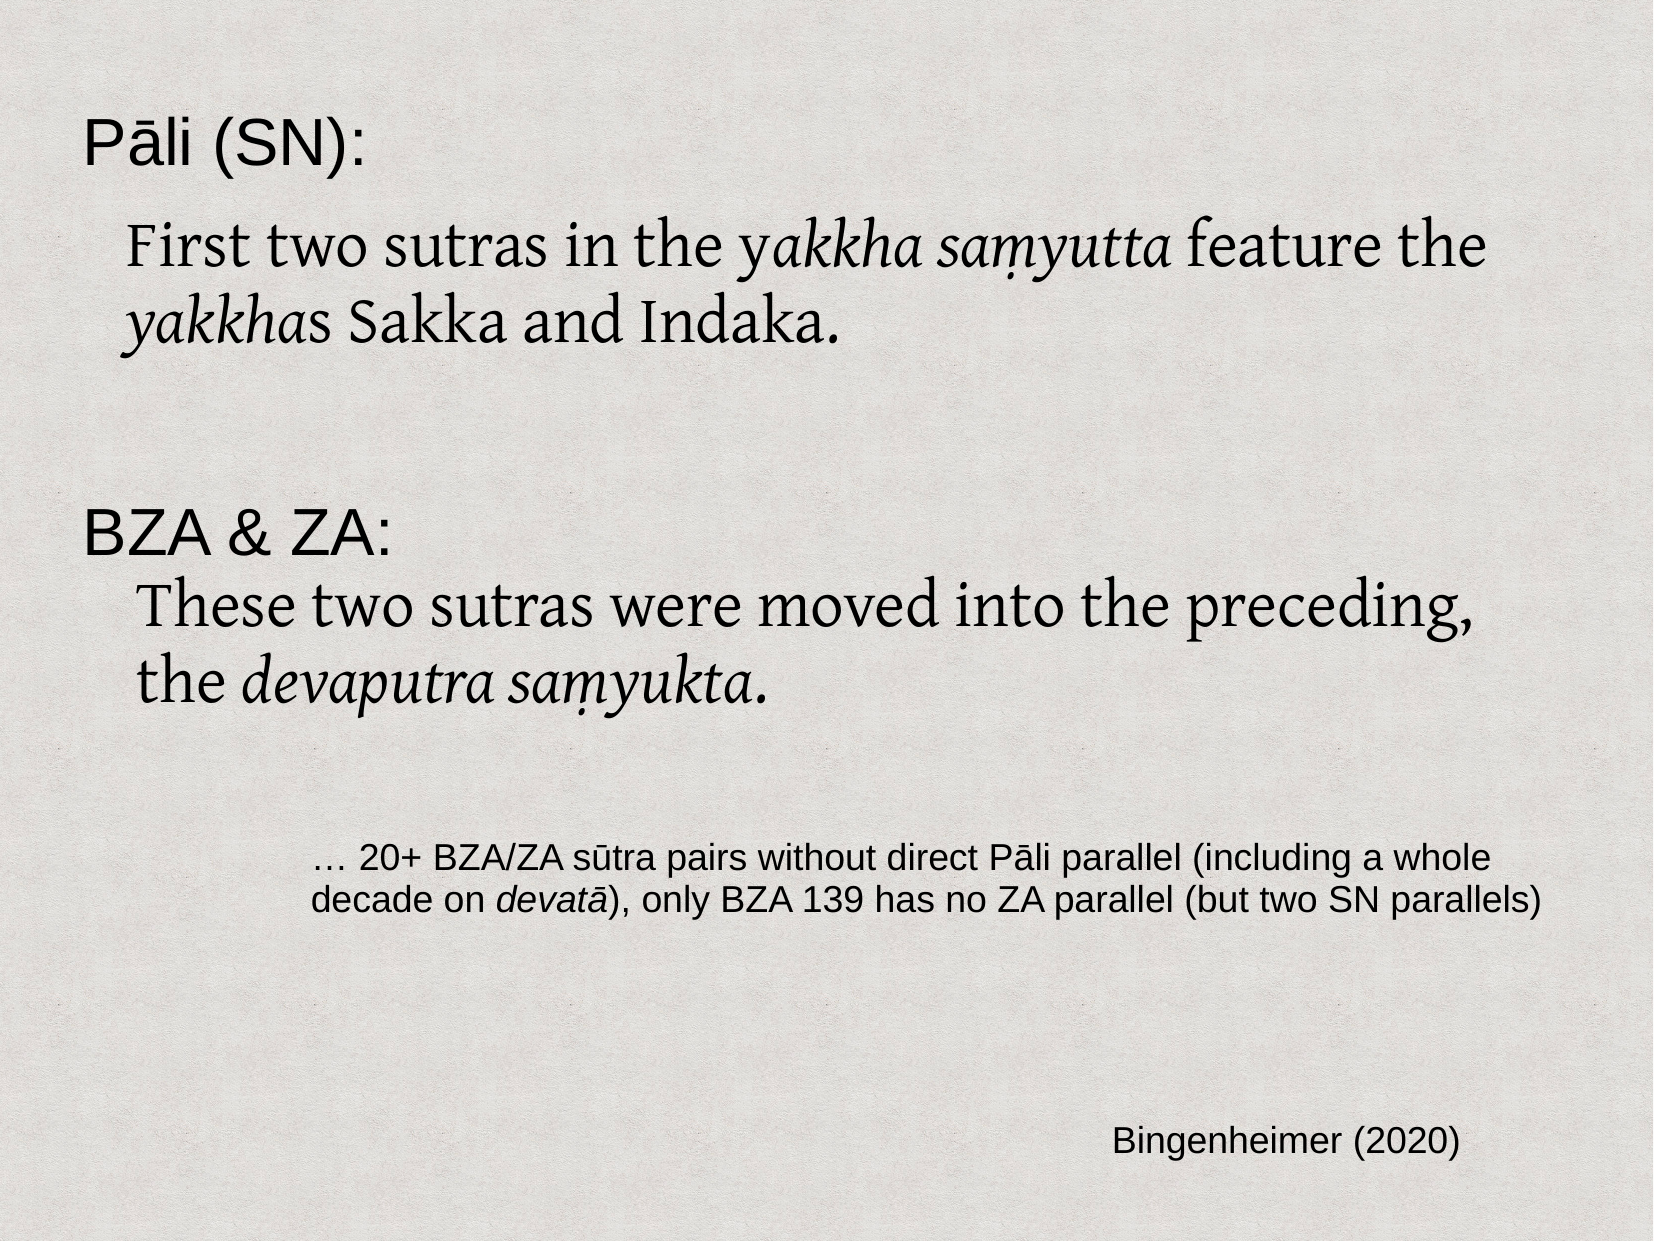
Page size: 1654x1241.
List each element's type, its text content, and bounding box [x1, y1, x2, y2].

text_box … 20+ BZA/ZA sūtra pairs without direct Pāli parallel (including a whole decade on devatā), only BZA 139 has no ZA parallel (but two SN parallels) [296, 828, 1601, 928]
list Pāli (SN): First two sutras in the yakkha saṃyutta feature the yakkhas Sakka and Indaka. BZA & ZA: These two sutras were moved into the preceding, the devaputra saṃyukta. [82, 105, 1571, 1156]
picture [0, 0, 1654, 1241]
text_box Bingenheimer (2020) [1097, 1112, 1571, 1170]
